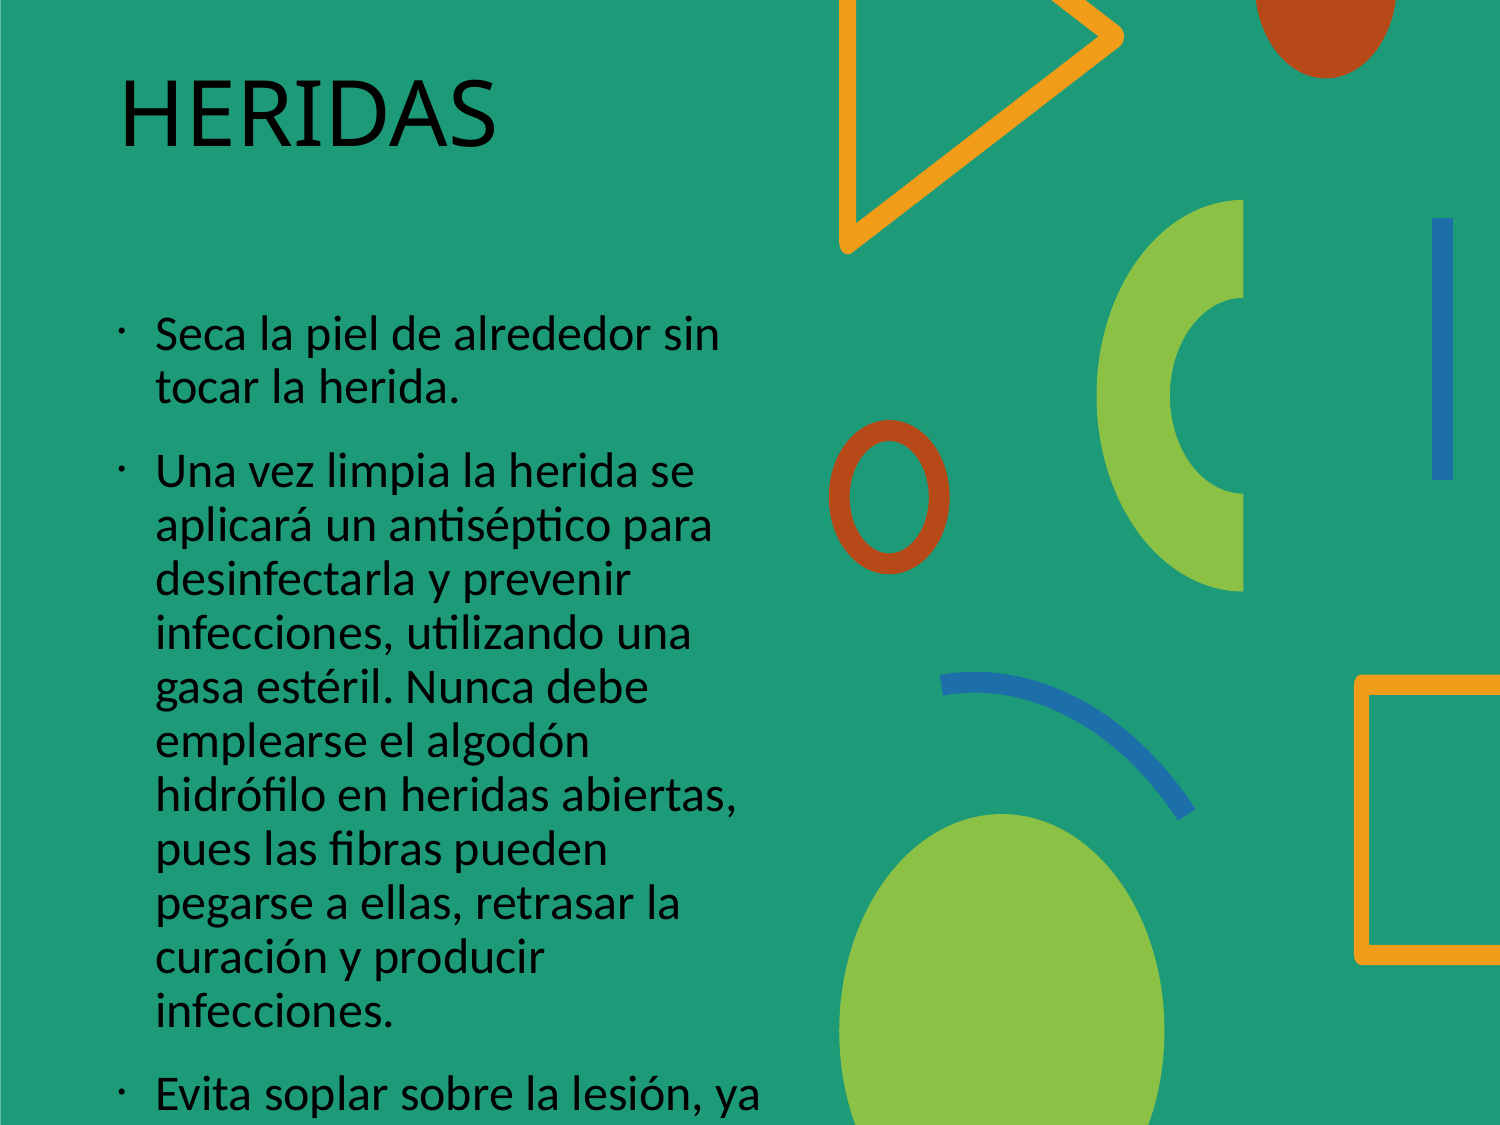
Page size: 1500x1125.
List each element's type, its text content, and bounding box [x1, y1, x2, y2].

title HERIDAS [103, 59, 787, 278]
text_box [0, 0, 1500, 1125]
list Seca la piel de alrededor sin tocar la herida. Una vez limpia la herida se aplicará un antiséptico para desinfectarla y prevenir infecciones, utilizando una gasa estéril. Nunca debe emplearse el algodón hidrófilo en heridas abiertas, pues las fibras pueden pegarse a ellas, retrasar la curación y producir infecciones. Evita soplar sobre la lesión, ya que el aliento actúa como vehículo de transmisión de gérmenes. [103, 299, 787, 1014]
